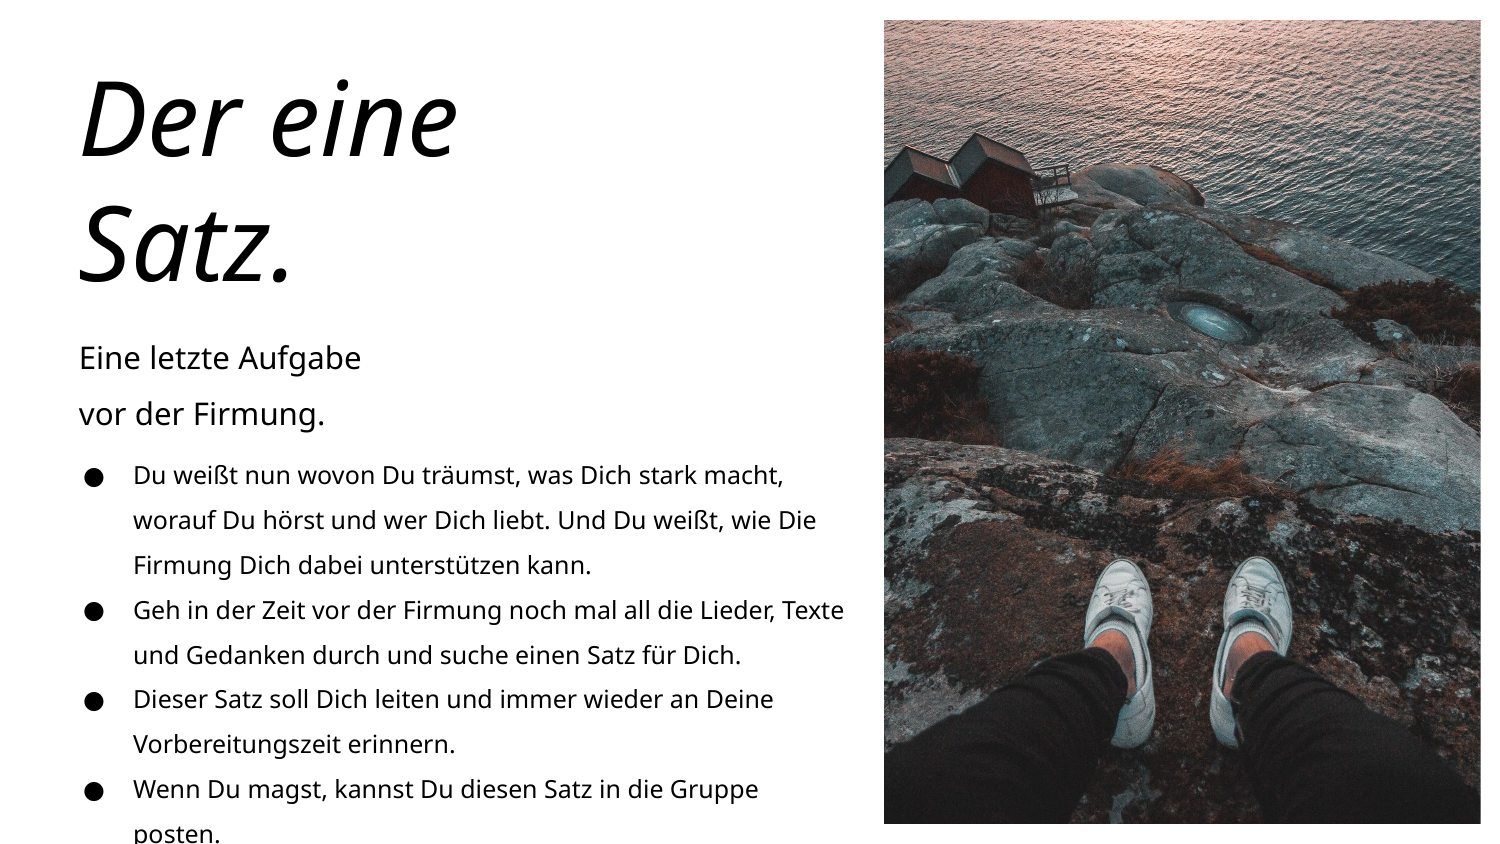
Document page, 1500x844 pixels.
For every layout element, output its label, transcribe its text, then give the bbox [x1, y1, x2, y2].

text_box Der eine Satz. [63, 37, 884, 318]
text_box Du weißt nun wovon Du träumst, was Dich stark macht, worauf Du hörst und wer Dich liebt. Und Du weißt, wie Die Firmung Dich dabei unterstützen kann. Geh in der Zeit vor der Firmung noch mal all die Lieder, Texte und Gedanken durch und suche einen Satz für Dich. Dieser Satz soll Dich leiten und immer wieder an Deine Vorbereitungszeit erinnern. Wenn Du magst, kannst Du diesen Satz in die Gruppe posten. [43, 429, 863, 844]
picture [884, 20, 1481, 824]
text_box Eine letzte Aufgabe vor der Firmung. [63, 318, 800, 429]
